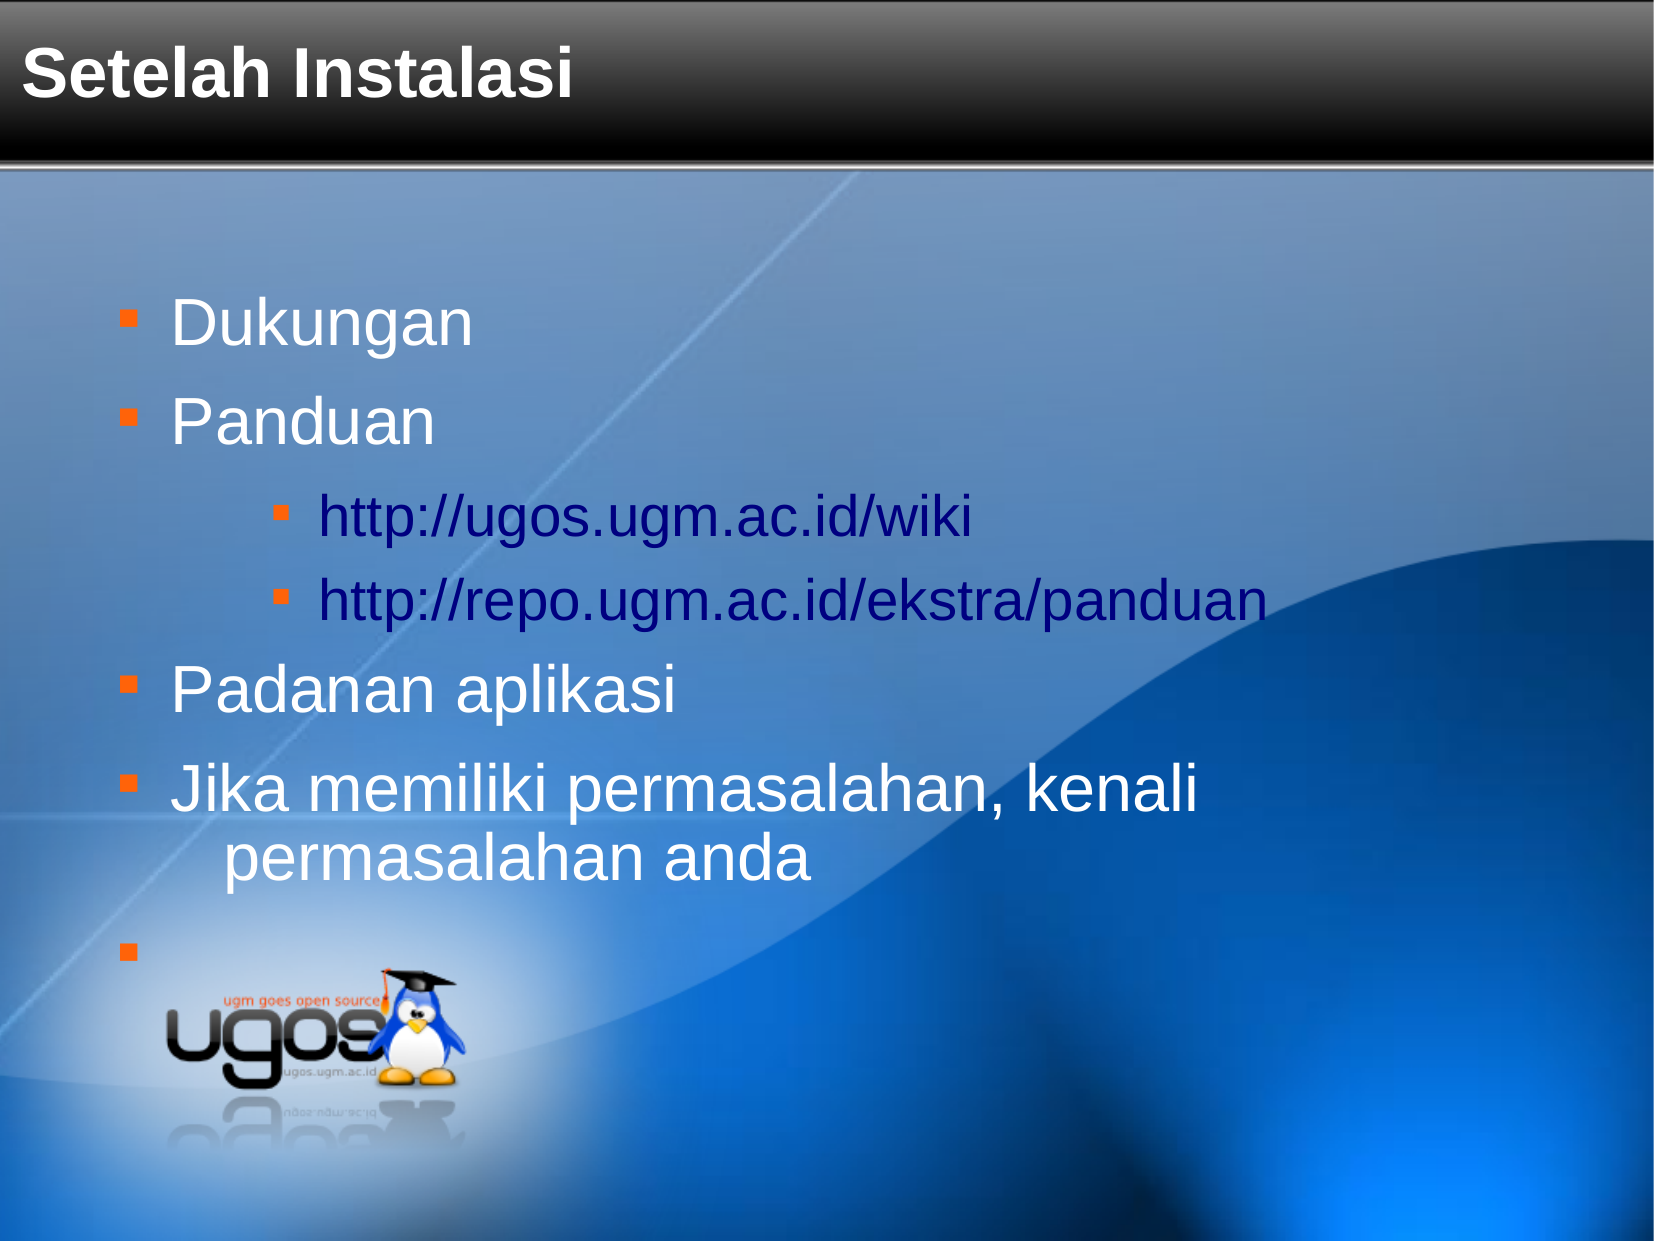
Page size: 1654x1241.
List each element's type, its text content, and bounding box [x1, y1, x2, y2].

title Setelah Instalasi [21, 0, 1653, 151]
picture [0, 0, 1654, 1241]
list Dukungan Panduan http://ugos.ugm.ac.id/wiki http://repo.ugm.ac.id/ekstra/panduan Padanan aplikasi Jika memiliki permasalahan, kenali permasalahan anda [82, 290, 1571, 1109]
